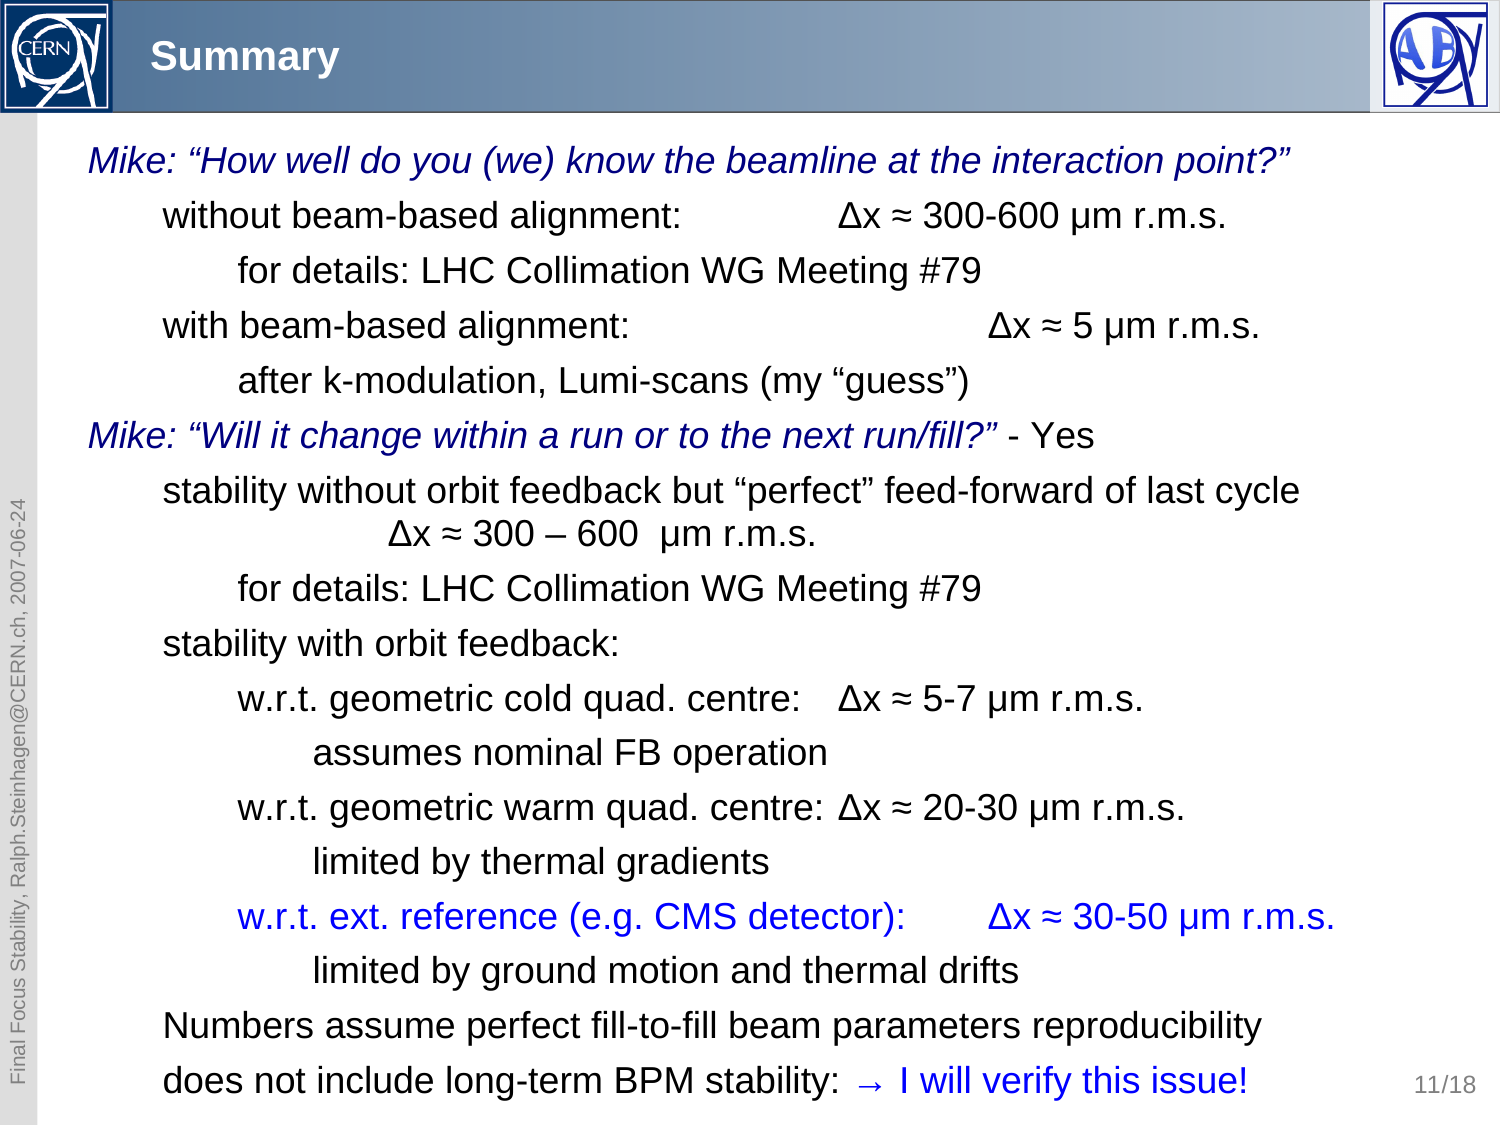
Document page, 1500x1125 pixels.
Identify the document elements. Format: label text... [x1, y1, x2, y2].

picture [1382, 1, 1489, 108]
picture [0, 0, 113, 113]
title Summary [150, 7, 1201, 106]
list Mike: “How well do you (we) know the beamline at the interaction point?” without beam-based alignment: Δx ≈ 300-600 μm r.m.s. for details: LHC Collimation WG Meeting #79 with beam-based alignment: Δx ≈ 5 μm r.m.s. after k-modulation, Lumi-scans (my “guess”) Mike: “Will it change within a run or to the next run/fill?” - Yes stability without orbit feedback but “perfect” feed-forward of last cycle Δx ≈ 300 – 600 μm r.m.s. for details: LHC Collimation WG Meeting #79 stability with orbit feedback: w.r.t. geometric cold quad. centre: Δx ≈ 5-7 μm r.m.s. assumes nominal FB operation w.r.t. geometric warm quad. centre: Δx ≈ 20-30 μm r.m.s. limited by thermal gradients w.r.t. ext. reference (e.g. CMS detector): Δx ≈ 30-50 μm r.m.s. limited by ground motion and thermal drifts Numbers assume perfect fill-to-fill beam parameters reproducibility does not include long-term BPM stability: → I will verify this issue! [87, 137, 1438, 1102]
